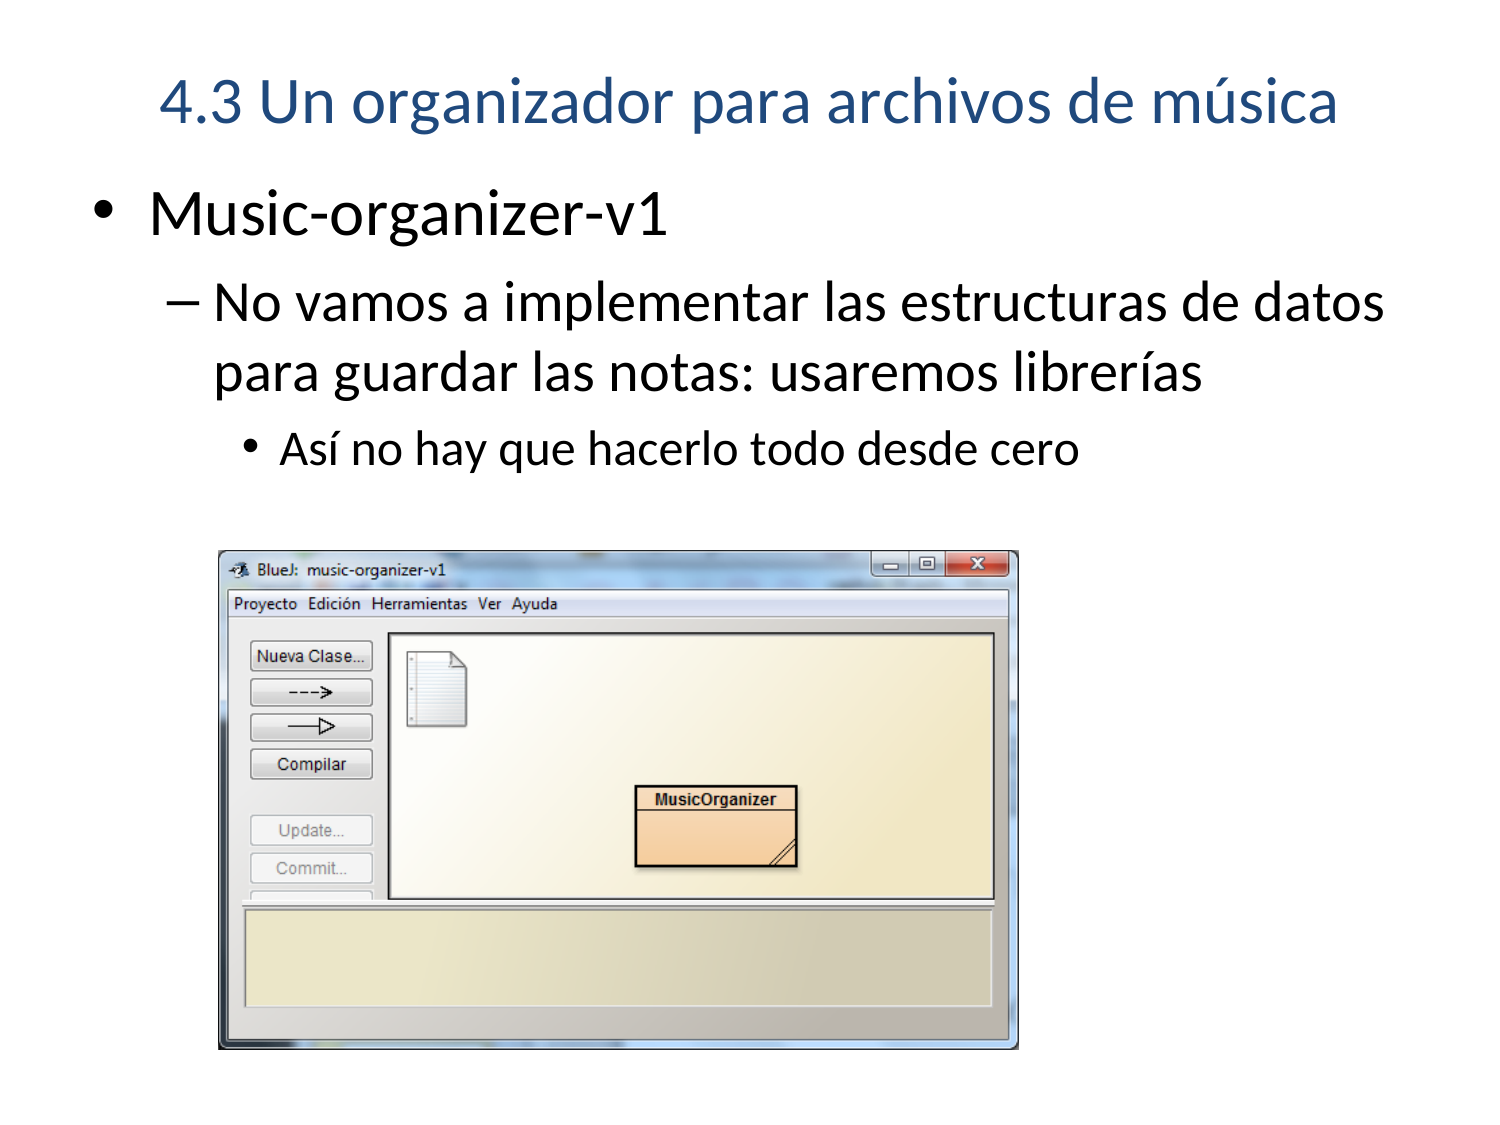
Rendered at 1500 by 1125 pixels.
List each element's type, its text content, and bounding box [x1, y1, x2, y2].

picture [218, 550, 1019, 1050]
list Music-organizer-v1 No vamos a implementar las estructuras de datos para guardar las notas: usaremos librerías Así no hay que hacerlo todo desde cero [76, 160, 1427, 831]
title 4.3 Un organizador para archivos de música [75, 45, 1426, 149]
